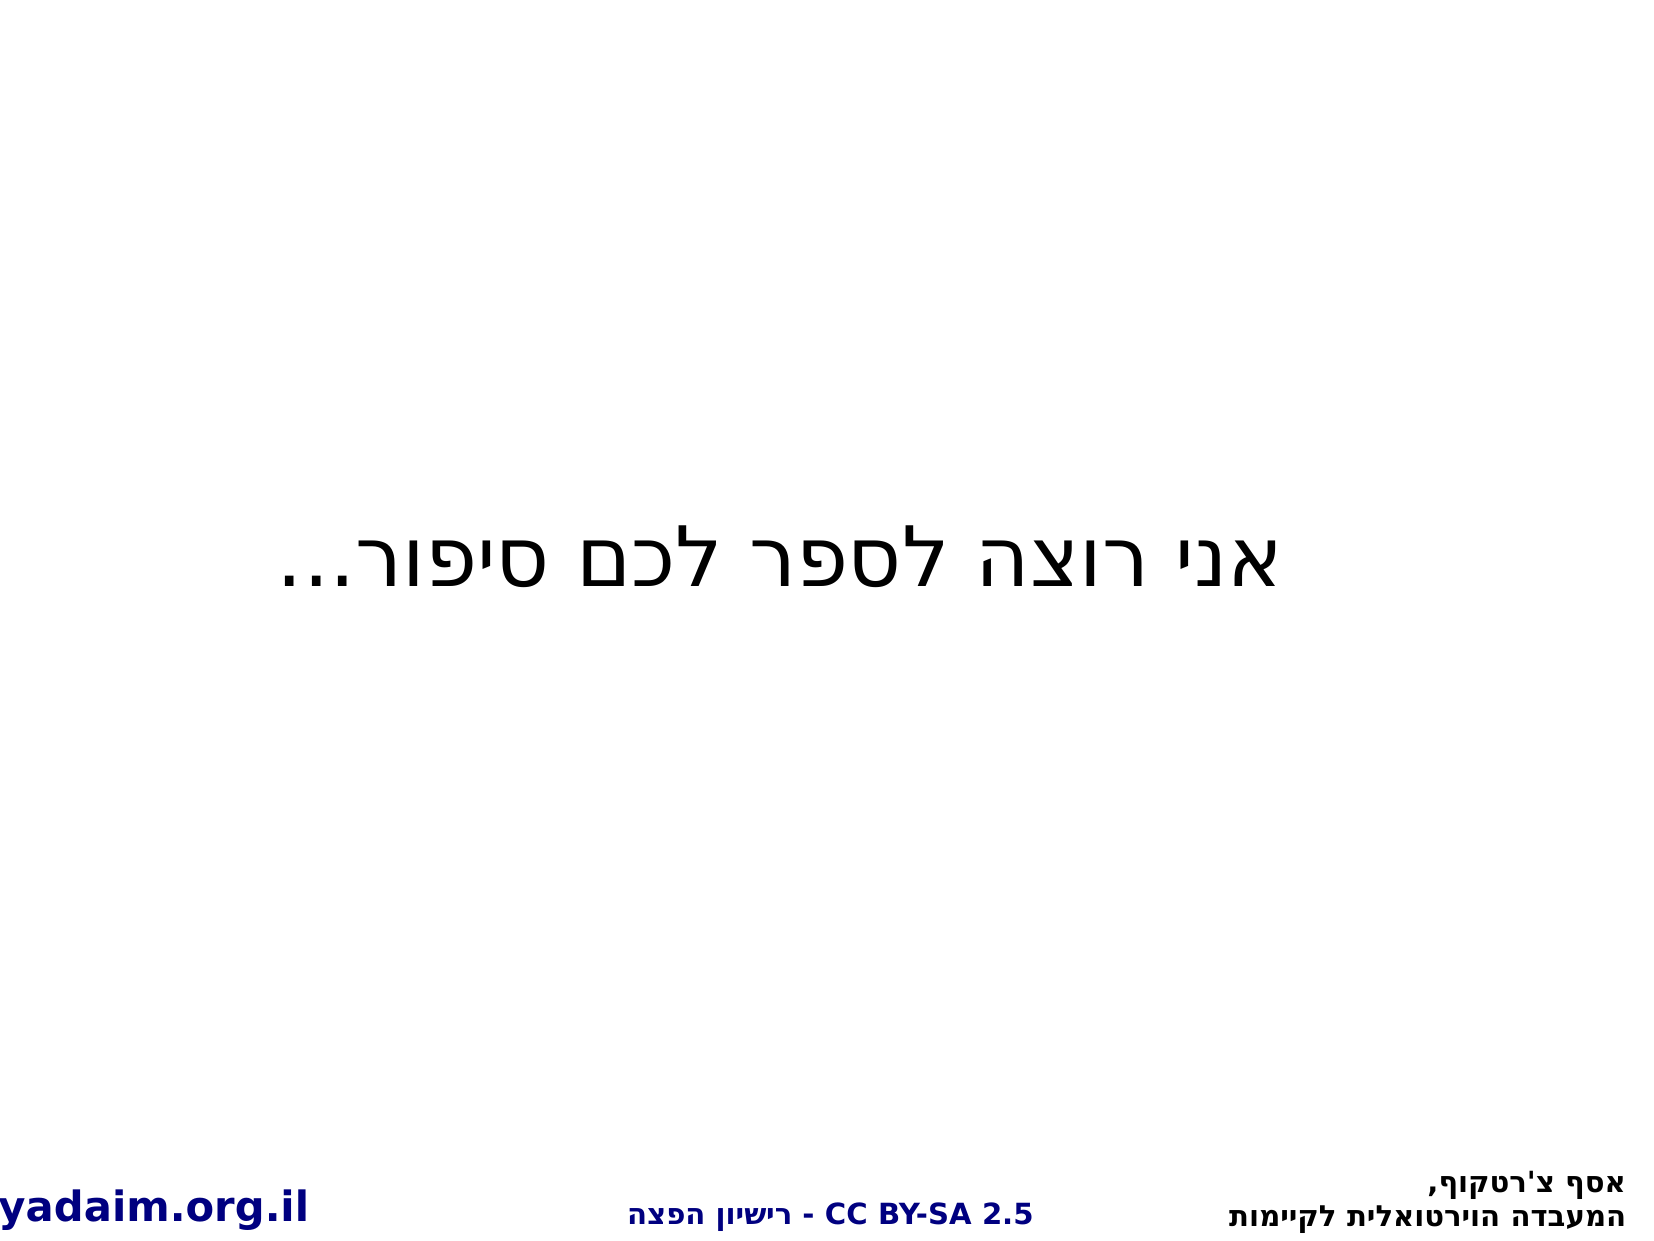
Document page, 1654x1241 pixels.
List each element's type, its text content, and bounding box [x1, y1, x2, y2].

text_box אני רוצה לספר לכם סיפור... [379, 501, 1300, 609]
text_box רישיון הפצה - CC BY-SA 2.5 [669, 1189, 1049, 1238]
text_box bayadaim.org.il [13, 1175, 324, 1237]
text_box אסף צ'רטקוף, המעבדה הוירטואלית לקיימות [1181, 1157, 1641, 1238]
